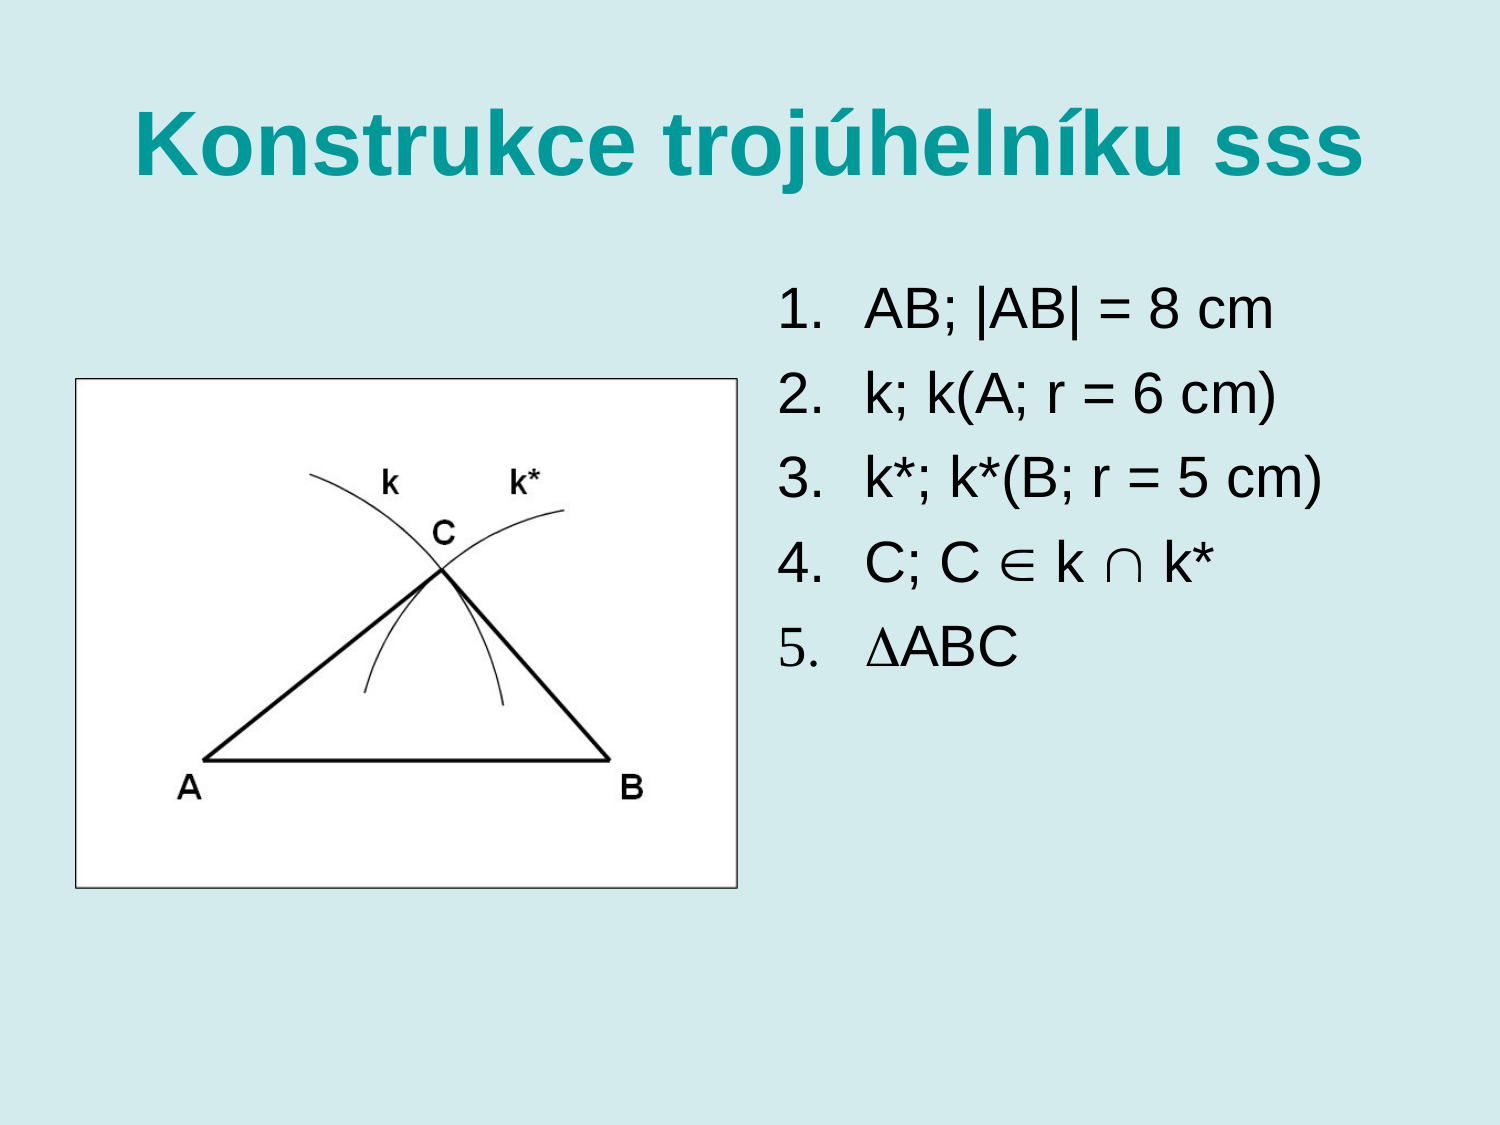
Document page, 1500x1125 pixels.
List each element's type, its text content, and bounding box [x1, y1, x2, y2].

picture [75, 378, 738, 889]
list AB; |AB| = 8 cm k; k(A; r = 6 cm) k*; k*(B; r = 5 cm) C; C  k  k* ABC [762, 262, 1426, 1006]
title Konstrukce trojúhelníku sss [75, 45, 1426, 233]
